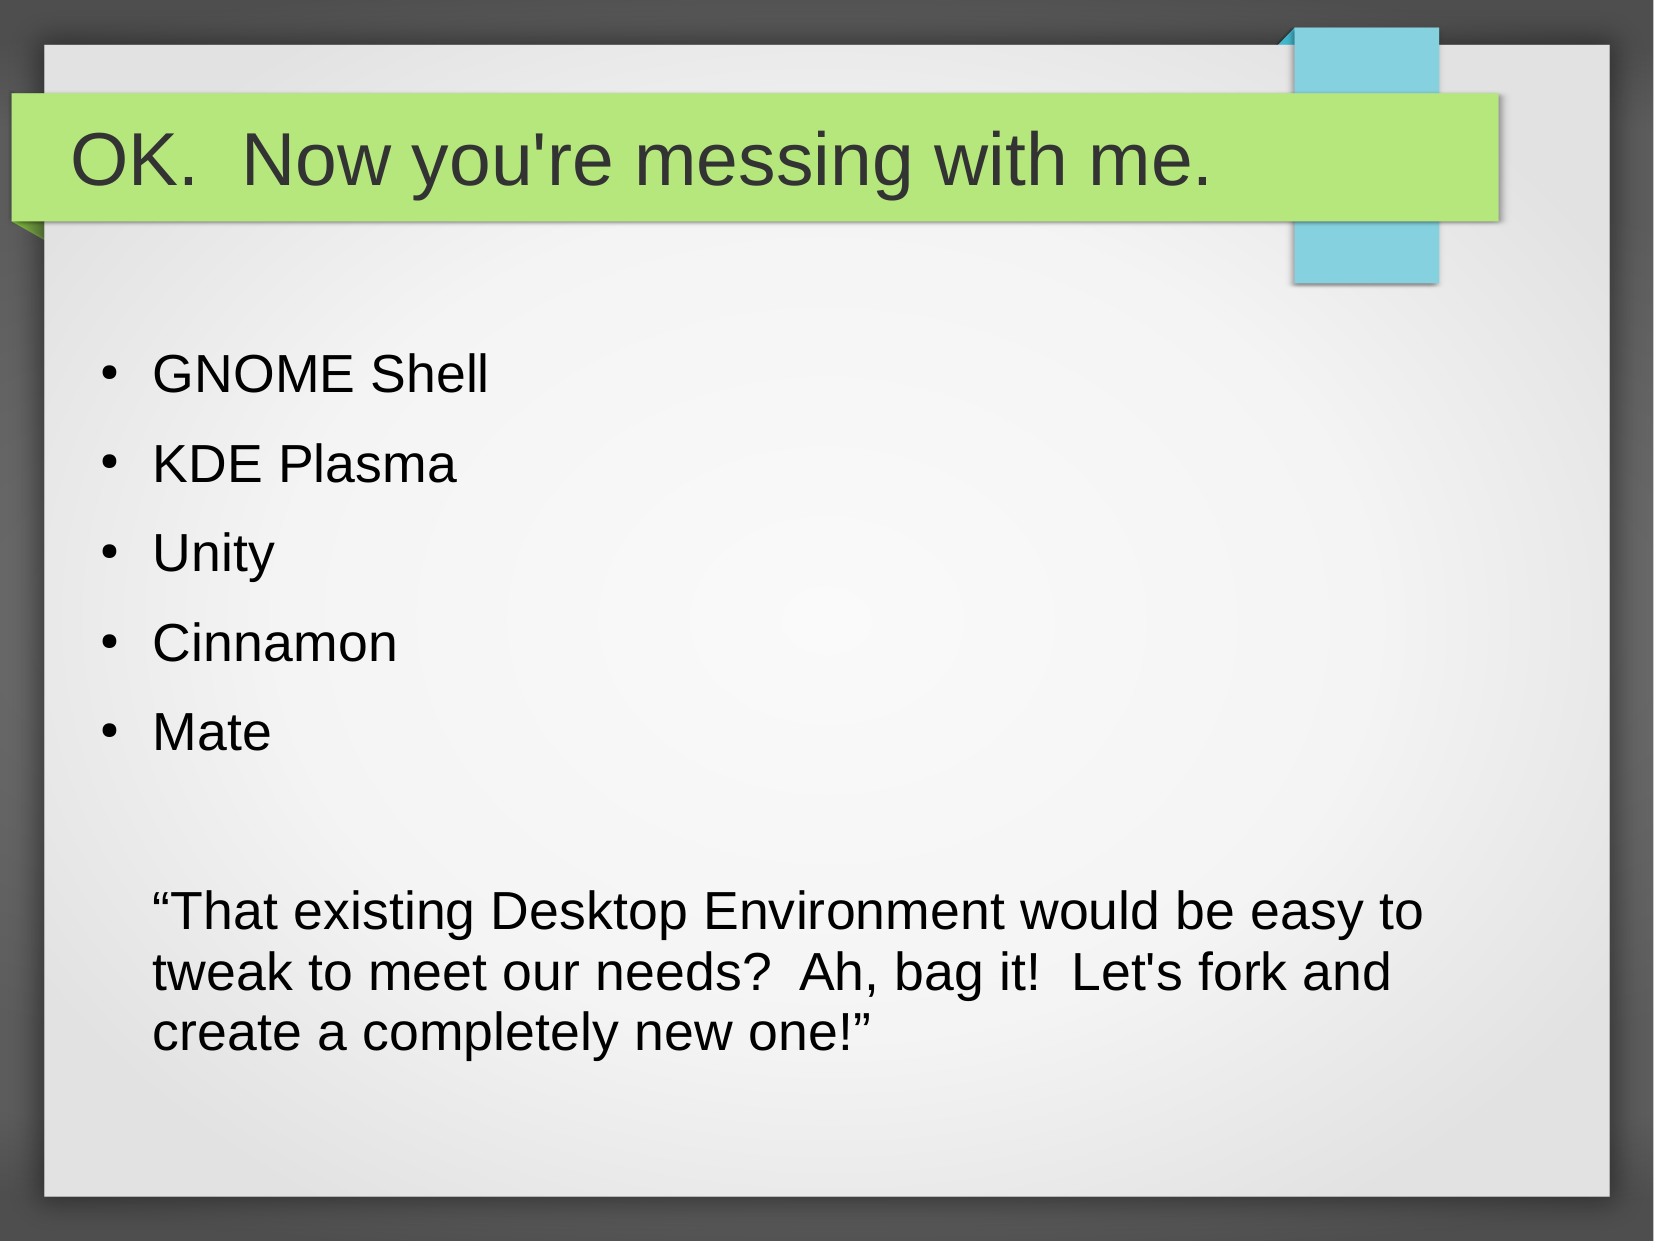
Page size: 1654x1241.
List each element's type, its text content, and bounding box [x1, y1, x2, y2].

picture [0, 0, 1654, 1241]
title OK. Now you're messing with me. [70, 106, 1229, 213]
list GNOME Shell KDE Plasma Unity Cinnamon Mate “That existing Desktop Environment would be easy to tweak to meet our needs? Ah, bag it! Let's fork and create a completely new one!” [82, 343, 1538, 1063]
